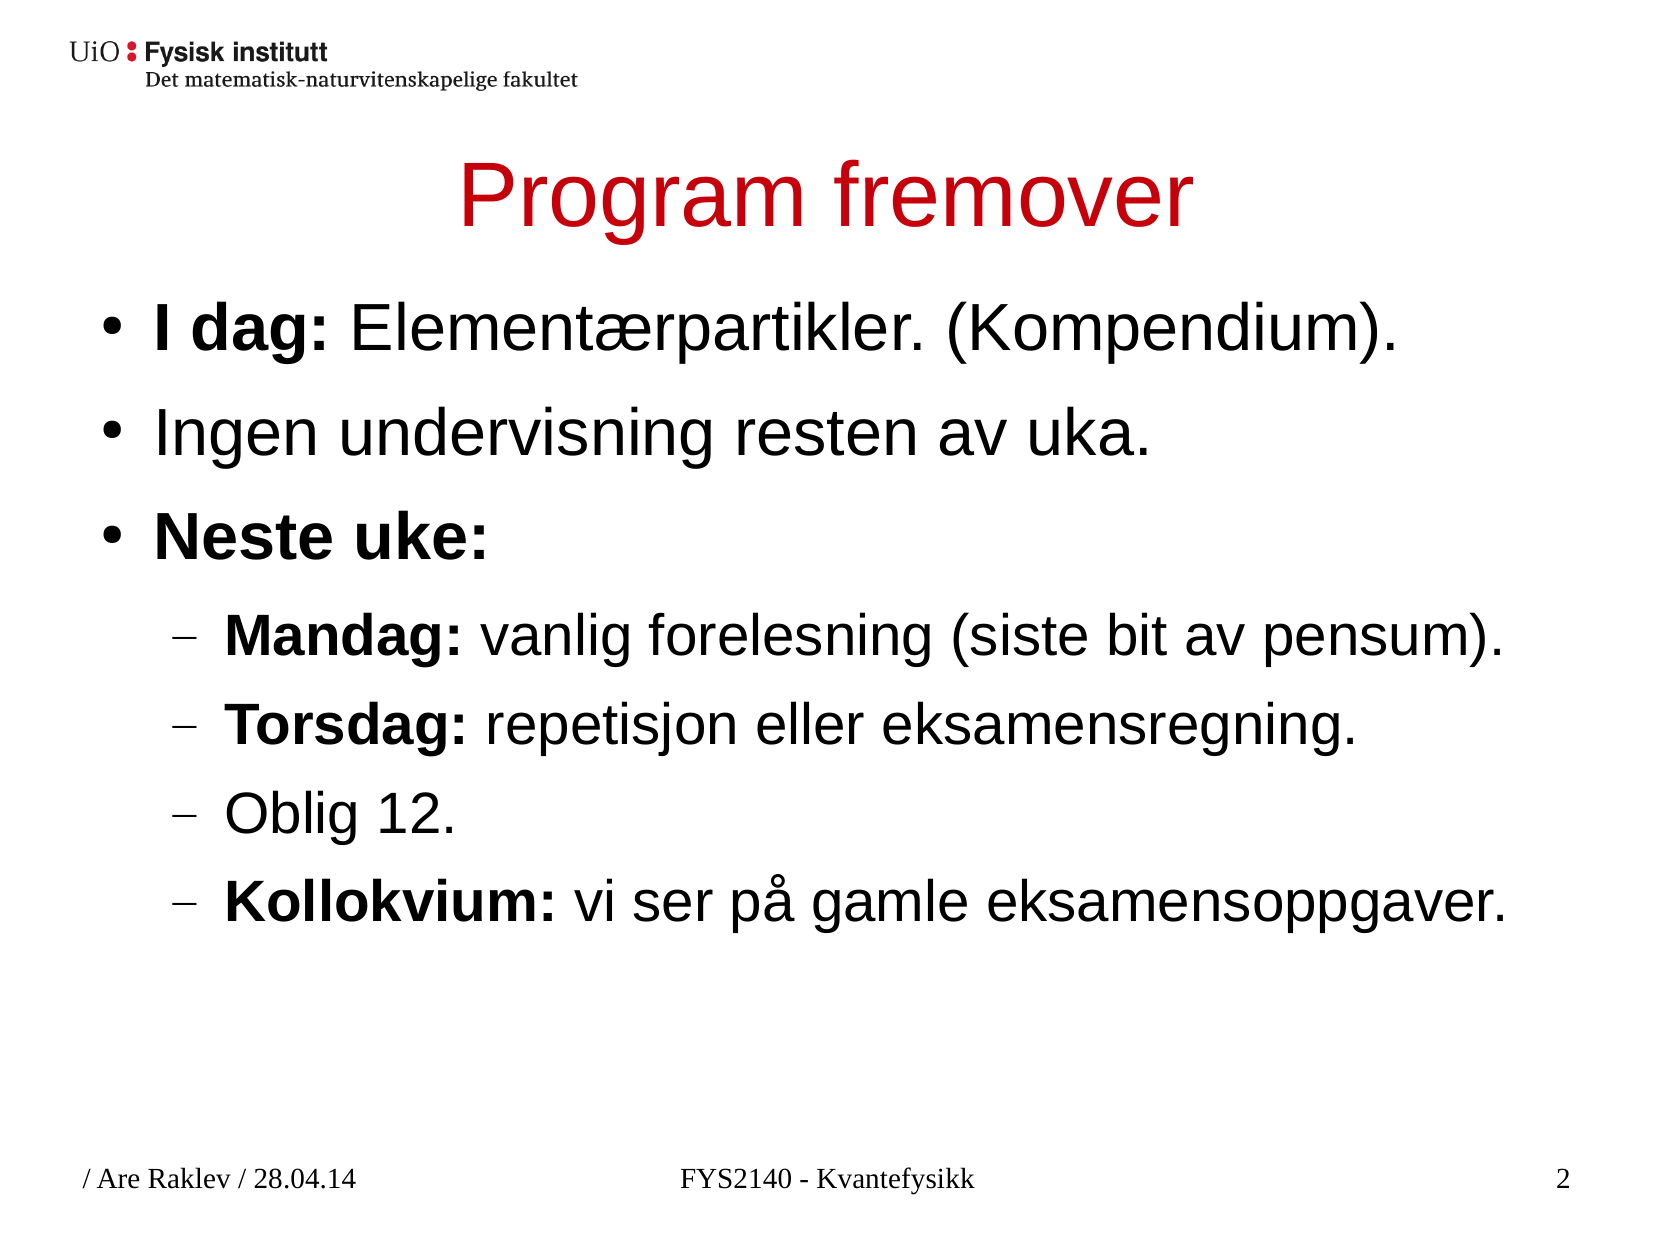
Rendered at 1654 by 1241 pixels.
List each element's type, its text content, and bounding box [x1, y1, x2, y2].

picture [68, 37, 581, 93]
title Program fremover [82, 90, 1571, 290]
list I dag: Elementærpartikler. (Kompendium). Ingen undervisning resten av uka. Neste uke: Mandag: vanlig forelesning (siste bit av pensum). Torsdag: repetisjon eller eksamensregning. Oblig 12. Kollokvium: vi ser på gamle eksamensoppgaver. [82, 290, 1613, 1094]
